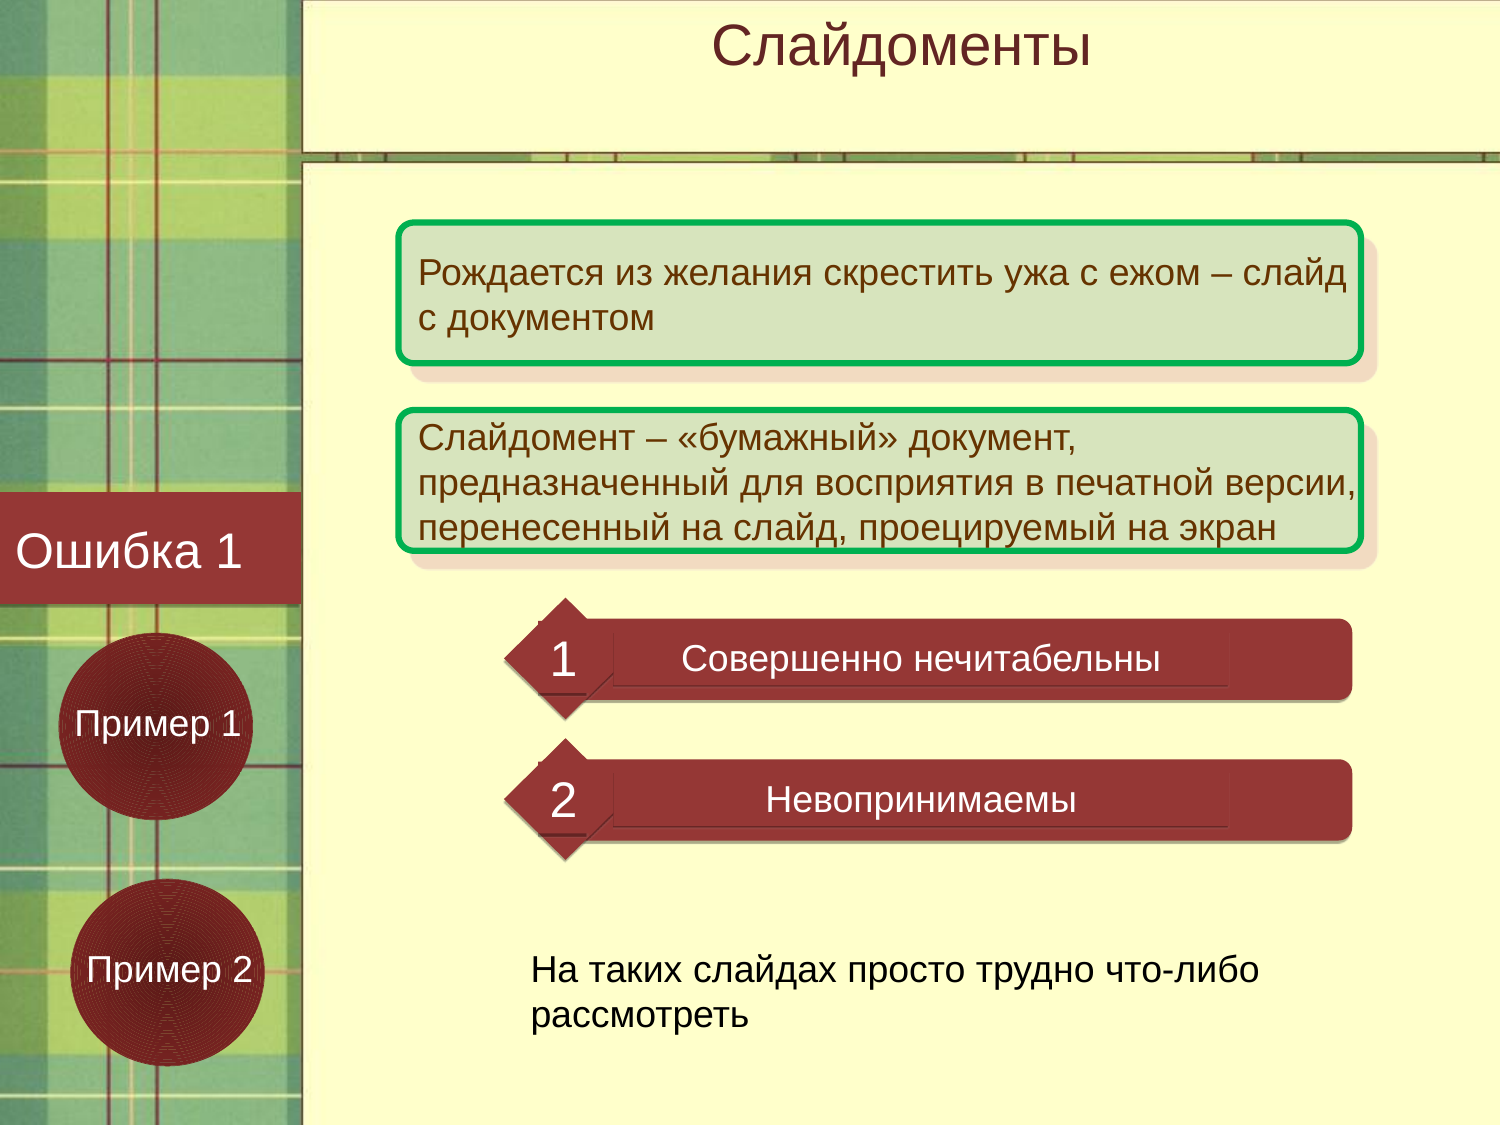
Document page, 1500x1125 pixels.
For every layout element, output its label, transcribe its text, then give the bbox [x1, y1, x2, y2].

text_box Слайдомент – «бумажный» документ, предназначенный для восприятия в печатной версии, перенесенный на слайд, проецируемый на экран [398, 410, 1361, 551]
text_box [77, 878, 258, 937]
text_box [62, 753, 250, 821]
text_box 2 [538, 761, 589, 834]
text_box Пример 1 [58, 691, 260, 753]
text_box Слайдоменты [305, 0, 1500, 85]
text_box На таких слайдах просто трудно что-либо рассмотреть [516, 937, 1301, 1043]
text_box Рождается из желания скрестить ужа с ежом – слайд с документом [398, 222, 1361, 364]
text_box Невопринимаемы [613, 769, 1230, 827]
text_box [74, 999, 261, 1067]
text_box Пример 2 [70, 937, 272, 999]
text_box [539, 738, 1353, 860]
text_box [503, 597, 1353, 720]
text_box Ошибка 1 [0, 492, 301, 604]
text_box 1 [538, 620, 589, 693]
text_box Совершенно нечитабельны [613, 628, 1230, 686]
text_box [65, 632, 246, 691]
text_box [503, 765, 538, 833]
